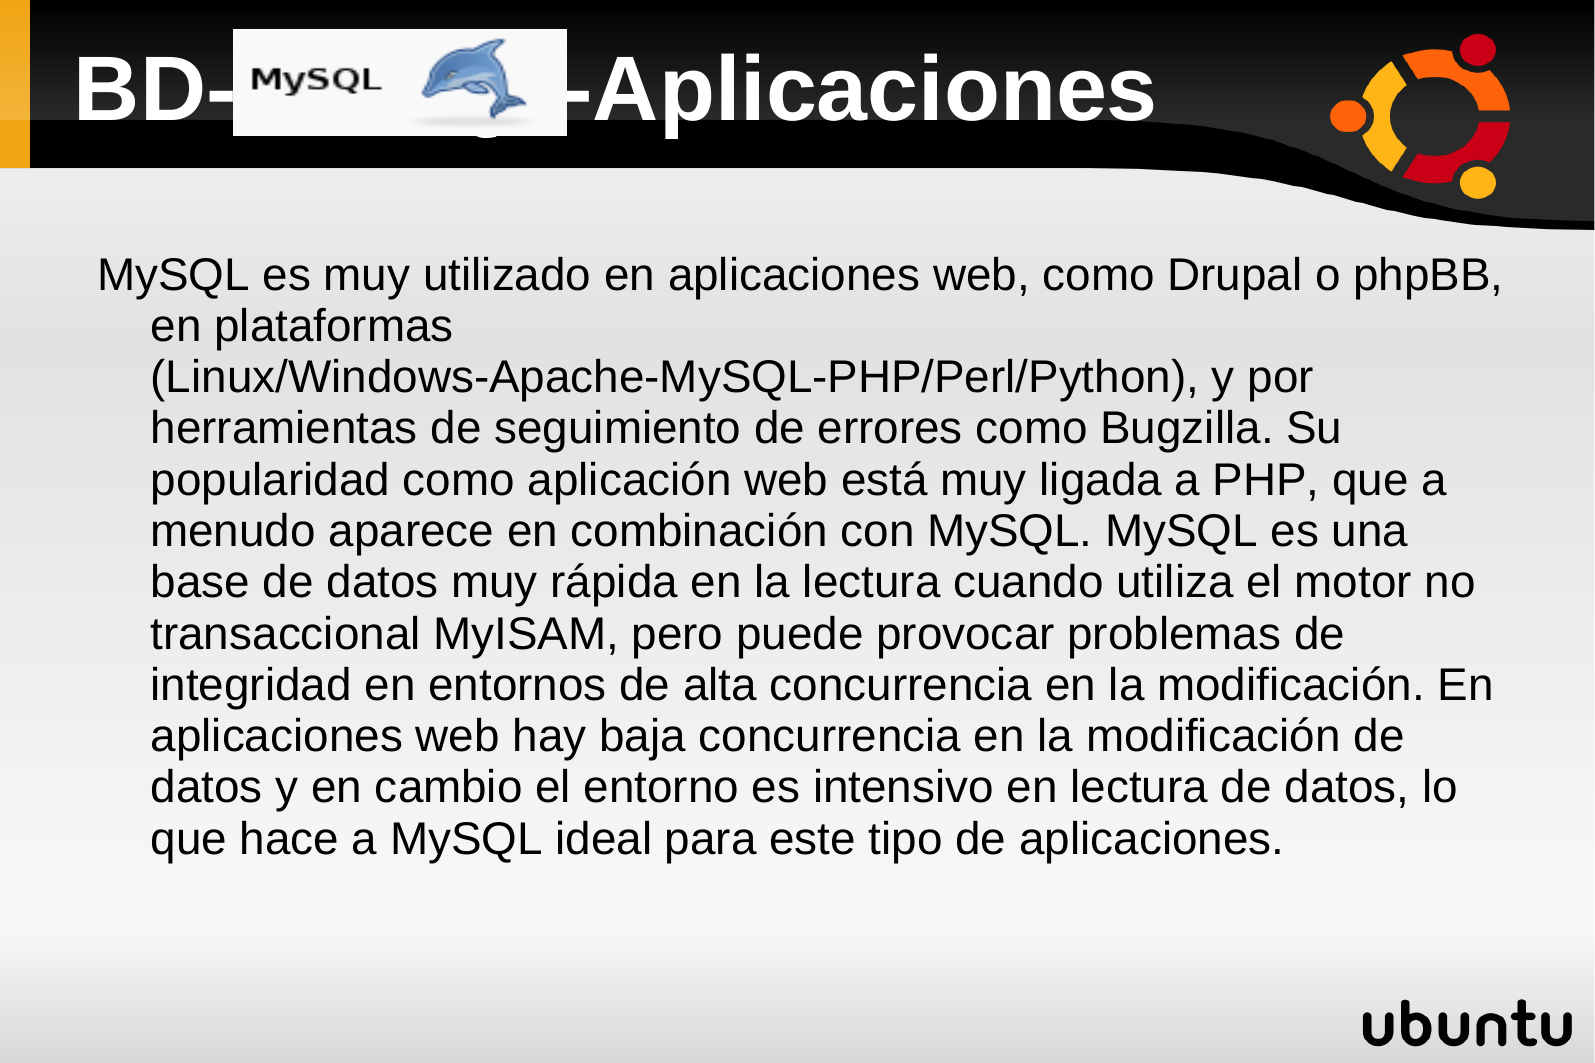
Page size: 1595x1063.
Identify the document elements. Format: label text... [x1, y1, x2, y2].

list MySQL es muy utilizado en aplicaciones web, como Drupal o phpBB, en plataformas (Linux/Windows-Apache-MySQL-PHP/Perl/Python), y por herramientas de seguimiento de errores como Bugzilla. Su popularidad como aplicación web está muy ligada a PHP, que a menudo aparece en combinación con MySQL. MySQL es una base de datos muy rápida en la lectura cuando utiliza el motor no transaccional MyISAM, pero puede provocar problemas de integridad en entornos de alta concurrencia en la modificación. En aplicaciones web hay baja concurrencia en la modificación de datos y en cambio el entorno es intensivo en lectura de datos, lo que hace a MySQL ideal para este tipo de aplicaciones. [79, 248, 1515, 936]
picture [0, 0, 1595, 1063]
title BD-MYSQL-Aplicaciones [74, 7, 1510, 171]
